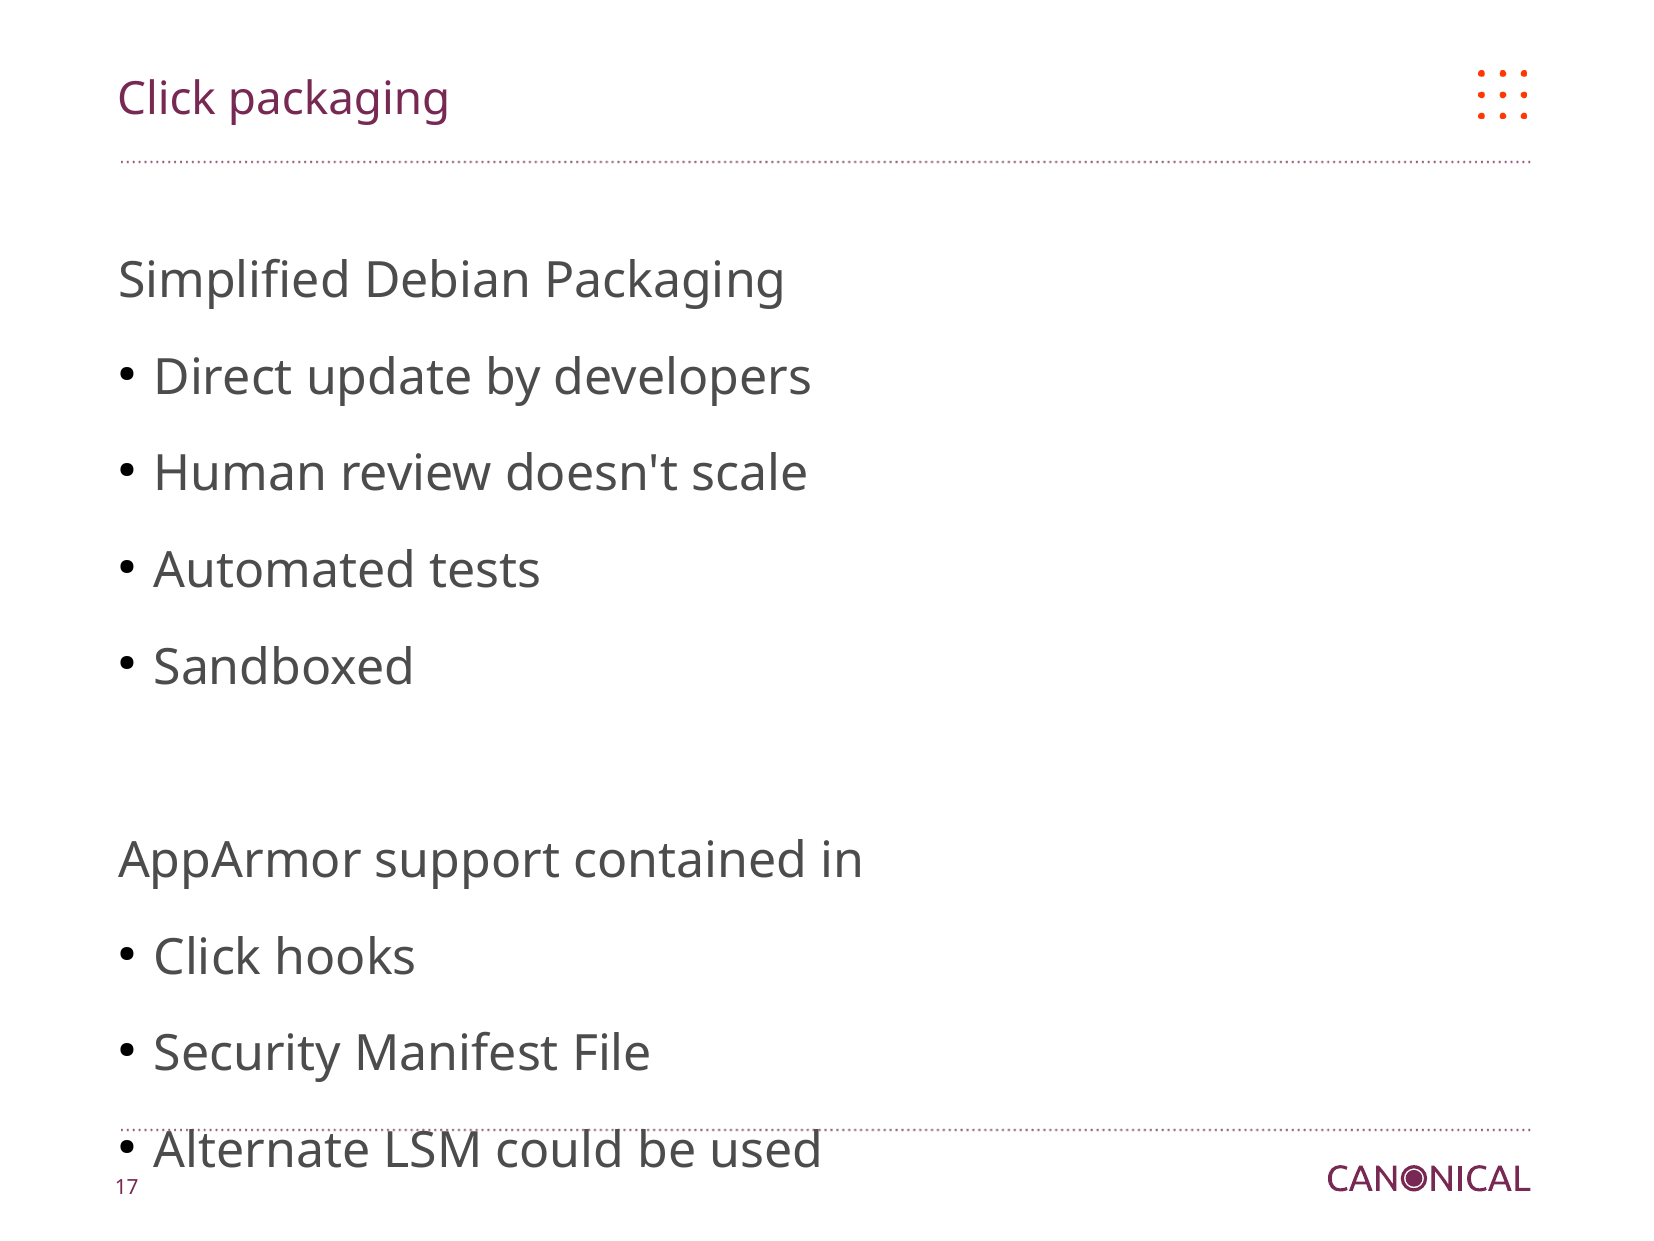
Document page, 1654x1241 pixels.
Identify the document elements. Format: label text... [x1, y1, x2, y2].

title Click packaging [117, 71, 1447, 123]
picture [111, 1127, 1533, 1134]
picture [111, 159, 1533, 166]
list Simplified Debian Packaging Direct update by developers Human review doesn't scale Automated tests Sandboxed AppArmor support contained in Click hooks Security Manifest File Alternate LSM could be used [118, 230, 1182, 1123]
picture [1478, 70, 1527, 119]
